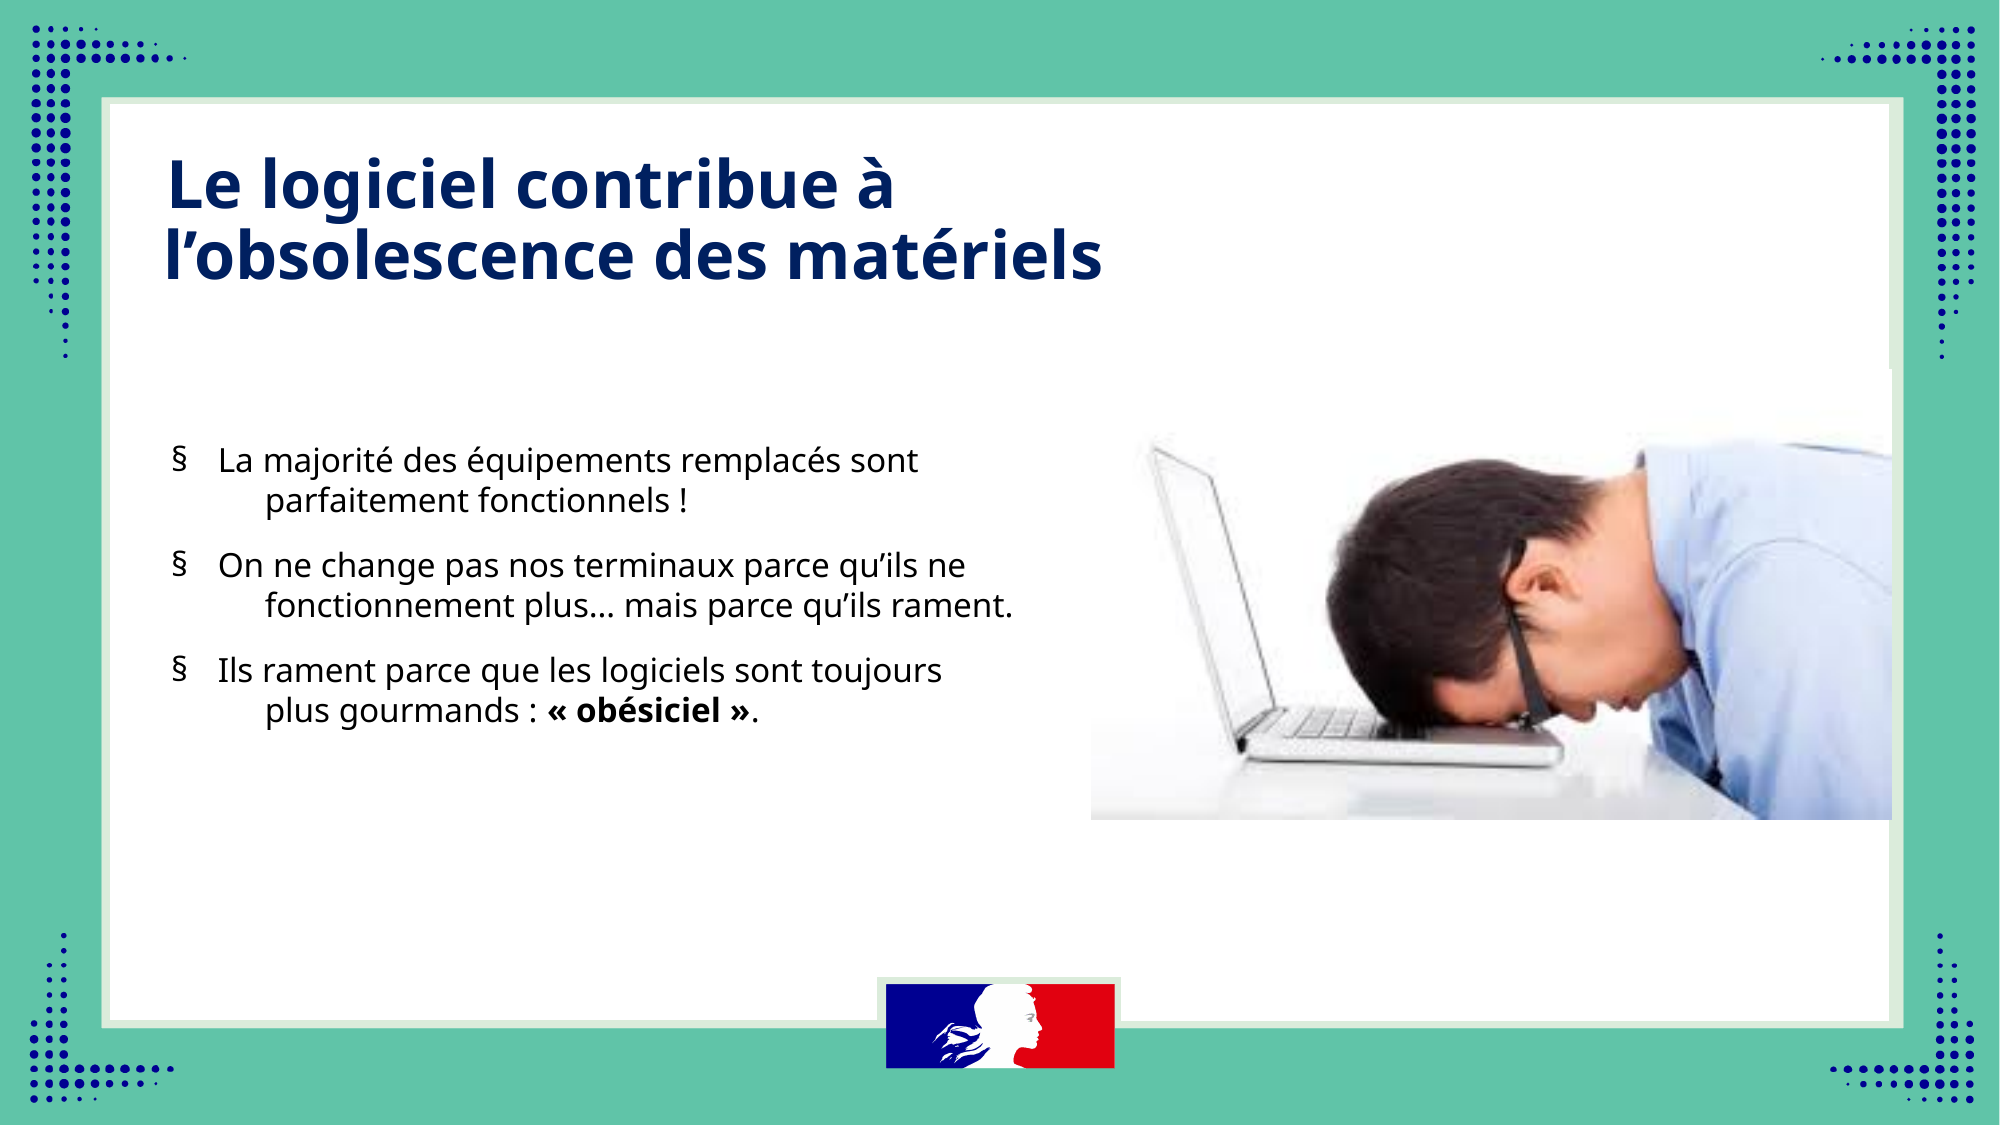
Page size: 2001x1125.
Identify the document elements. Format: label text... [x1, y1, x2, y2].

picture [0, 0, 2000, 1125]
text_box Le logiciel contribue à l’obsolescence des matériels [156, 137, 1159, 308]
text_box La majorité des équipements remplacés sont parfaitement fonctionnels ! On ne change pas nos terminaux parce qu’ils ne fonctionnement plus… mais parce qu’ils rament. Ils rament parce que les logiciels sont toujours plus gourmands : « obésiciel ». [156, 432, 1033, 736]
